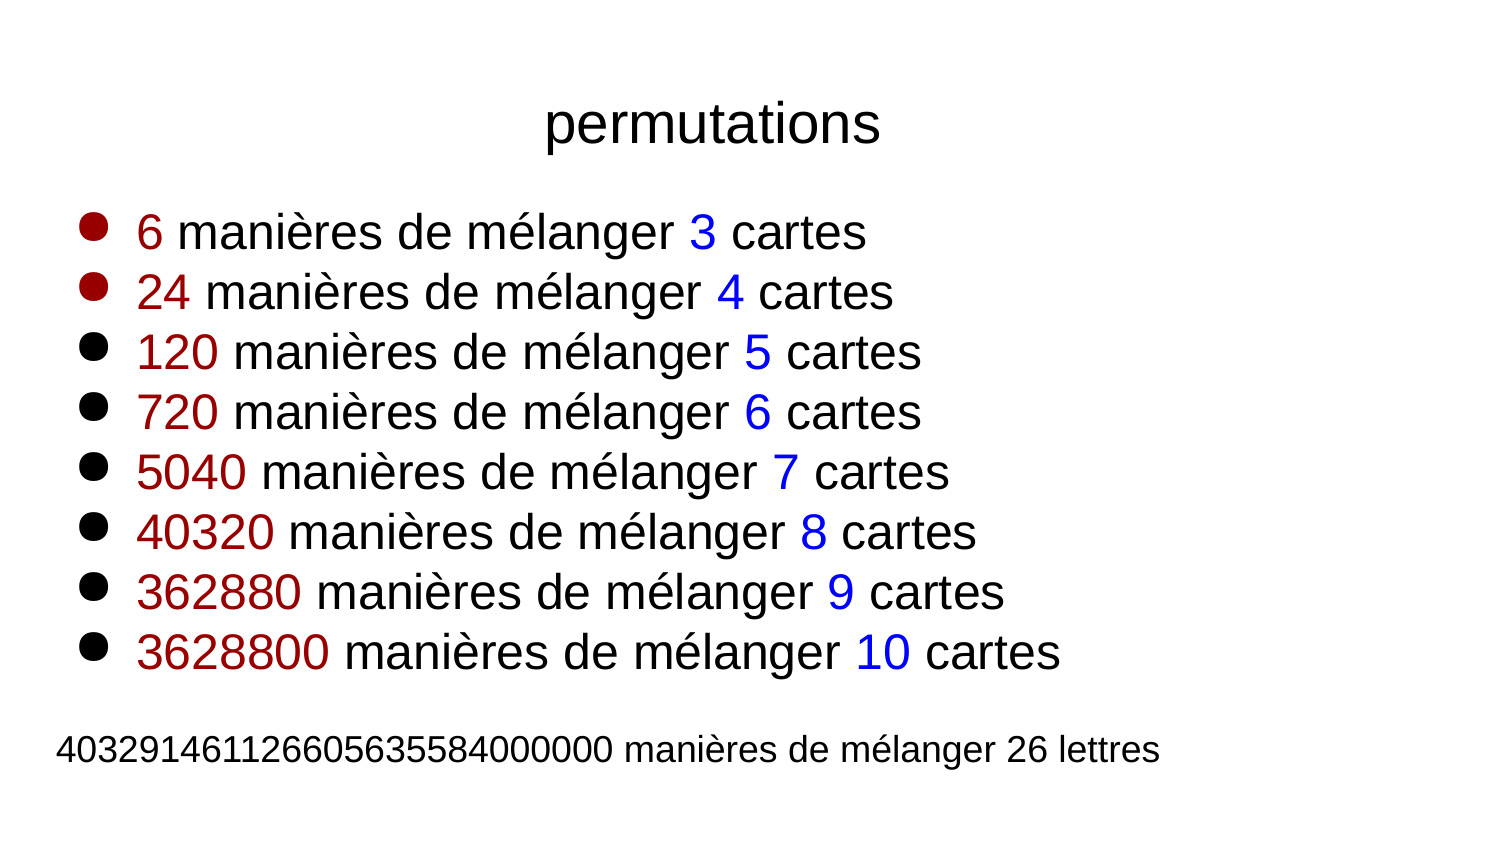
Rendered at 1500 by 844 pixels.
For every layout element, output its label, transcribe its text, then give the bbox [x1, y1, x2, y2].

text_box 403291461126605635584000000 manières de mélanger 26 lettres [40, 710, 1421, 805]
title permutations [529, 70, 971, 165]
text_box 6 manières de mélanger 3 cartes 24 manières de mélanger 4 cartes 120 manières de mélanger 5 cartes 720 manières de mélanger 6 cartes 5040 manières de mélanger 7 cartes 40320 manières de mélanger 8 cartes 362880 manières de mélanger 9 cartes 3628800 manières de mélanger 10 cartes [46, 185, 1122, 710]
